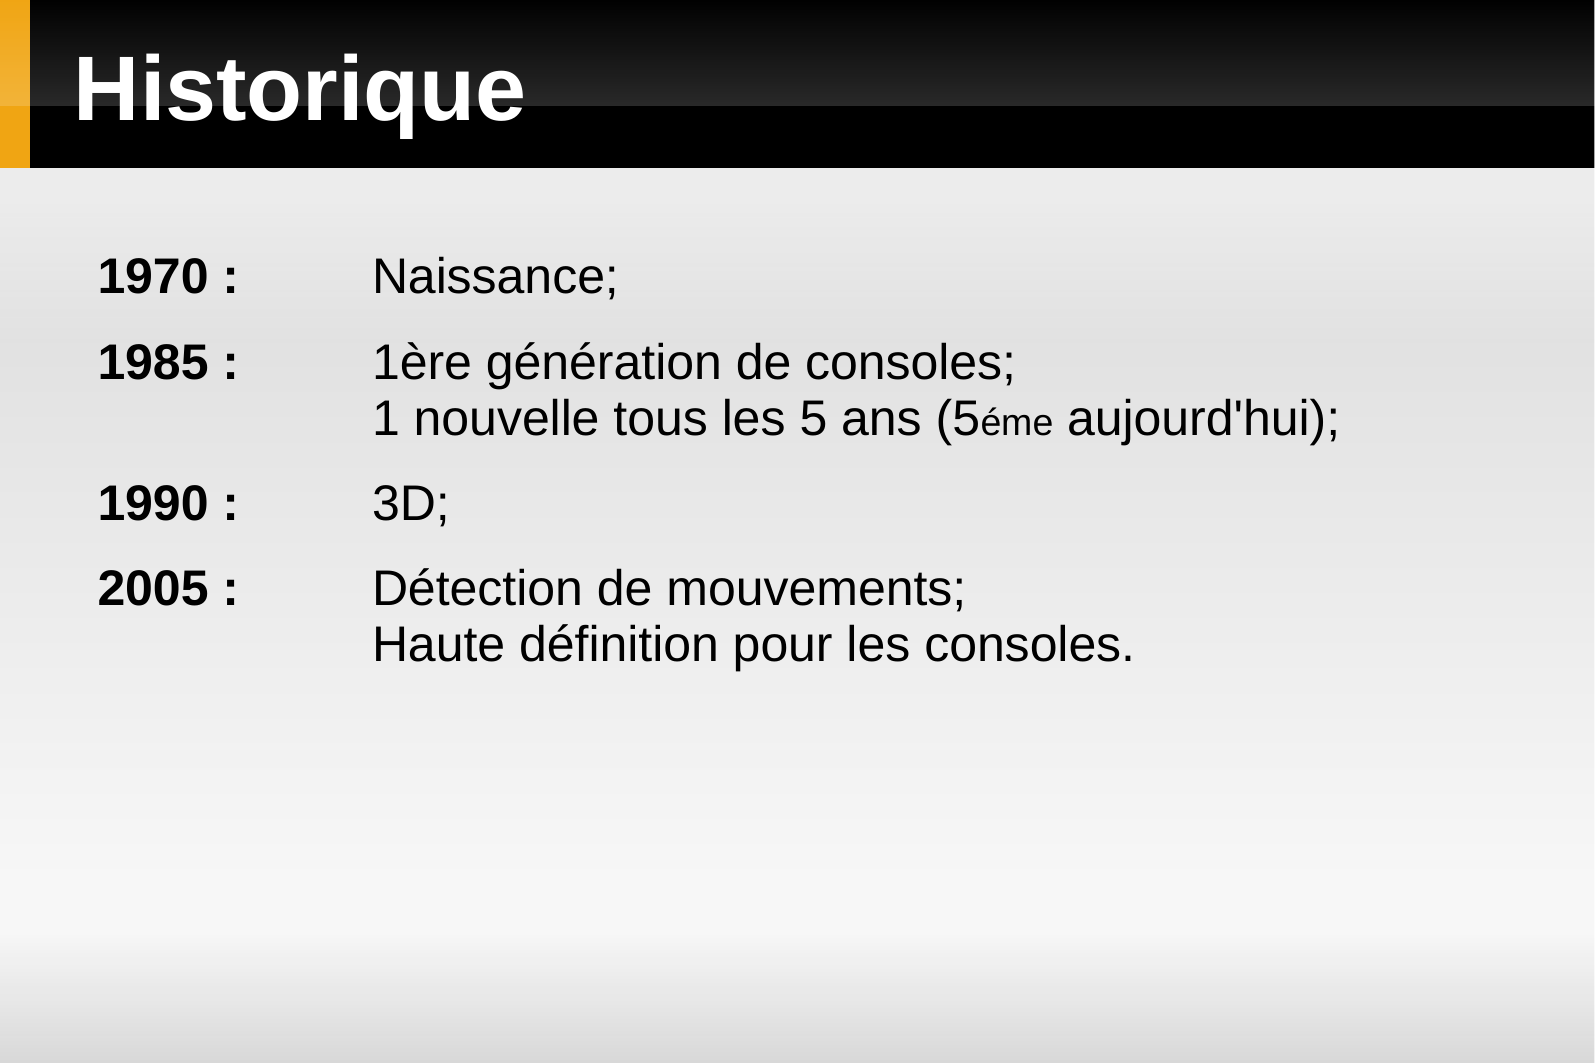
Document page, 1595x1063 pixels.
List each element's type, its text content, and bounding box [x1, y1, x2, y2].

title Historique [74, 7, 1510, 171]
list 1970 : Naissance; 1985 : 1ère génération de consoles; 1 nouvelle tous les 5 ans (5éme aujourd'hui); 1990 : 3D; 2005 : Détection de mouvements; Haute définition pour les consoles. [79, 248, 1515, 936]
picture [0, 0, 1595, 1063]
